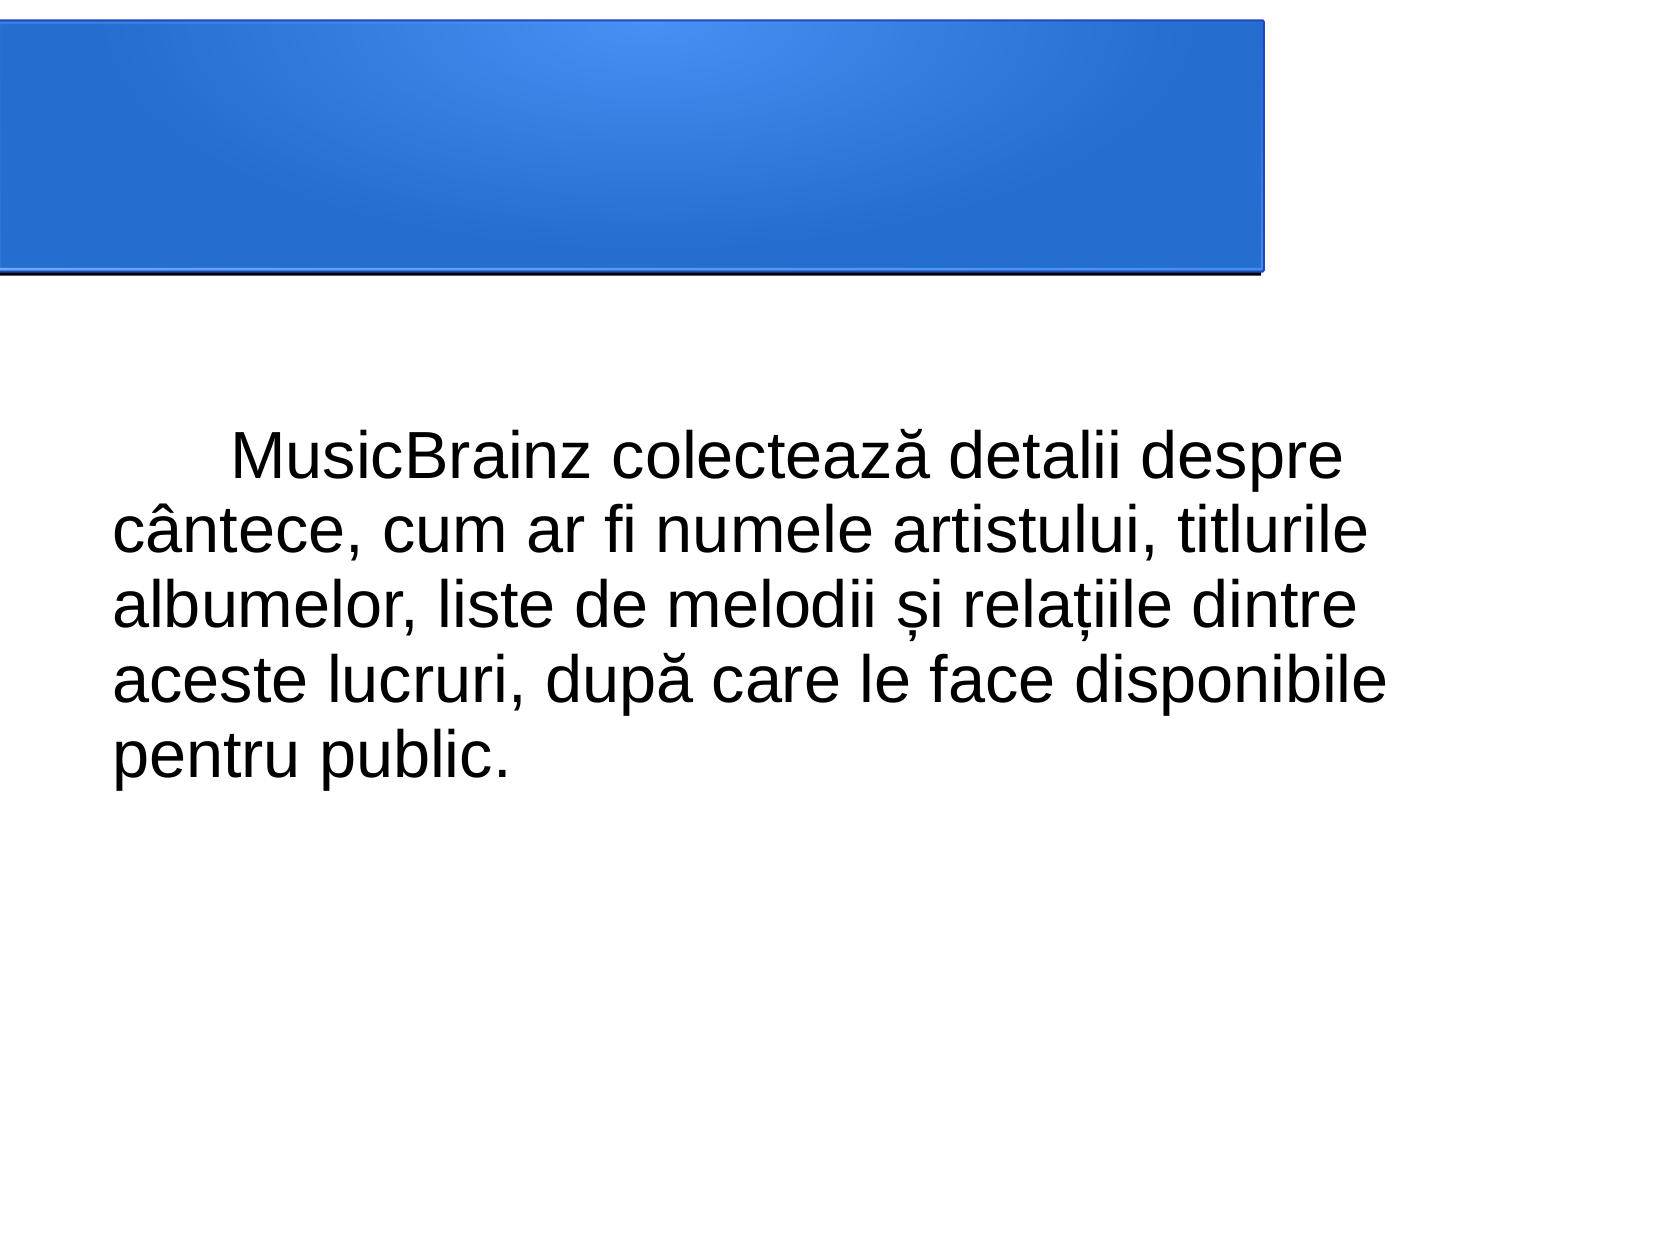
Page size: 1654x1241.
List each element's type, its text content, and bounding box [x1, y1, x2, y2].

list MusicBrainz colectează detalii despre cântece, cum ar fi numele artistului, titlurile albumelor, liste de melodii și relațiile dintre aceste lucruri, după care le face disponibile pentru public. [82, 299, 1571, 1019]
